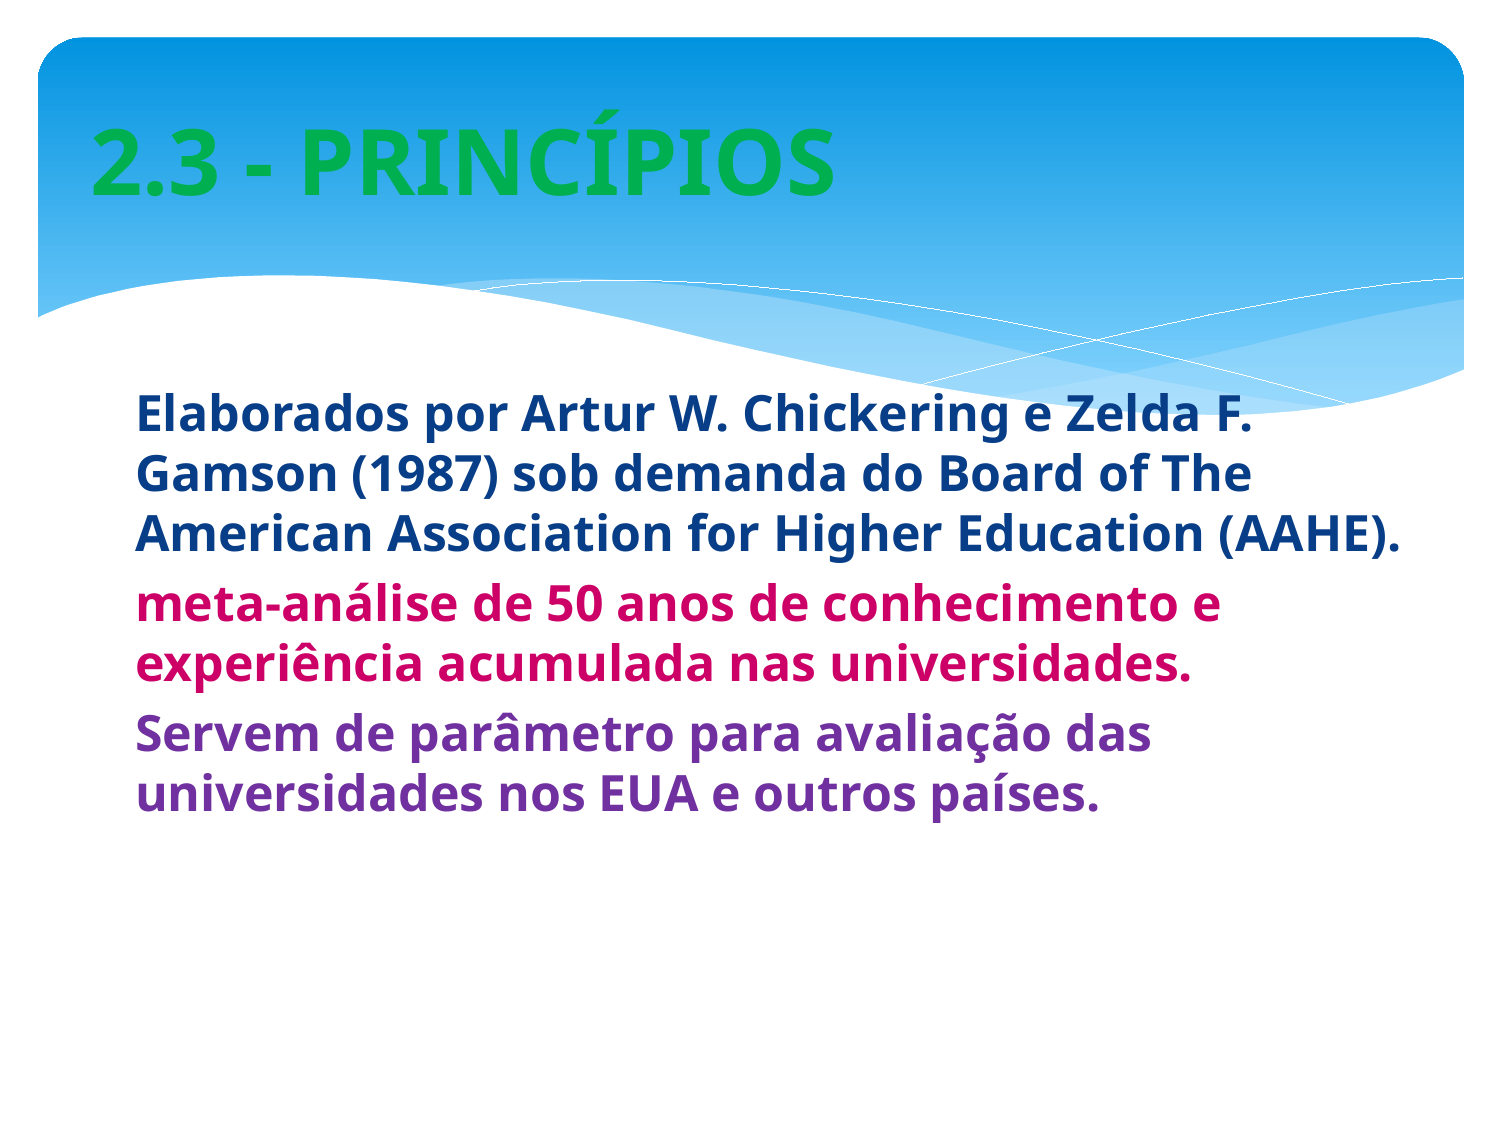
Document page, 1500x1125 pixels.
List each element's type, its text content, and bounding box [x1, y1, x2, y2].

title 2.3 - PRINCÍPIOS [75, 55, 1425, 234]
list Elaborados por Artur W. Chickering e Zelda F. Gamson (1987) sob demanda do Board of The American Association for Higher Education (AAHE). meta-análise de 50 anos de conhecimento e experiência acumulada nas universidades. Servem de parâmetro para avaliação das universidades nos EUA e outros países. [75, 234, 1425, 977]
